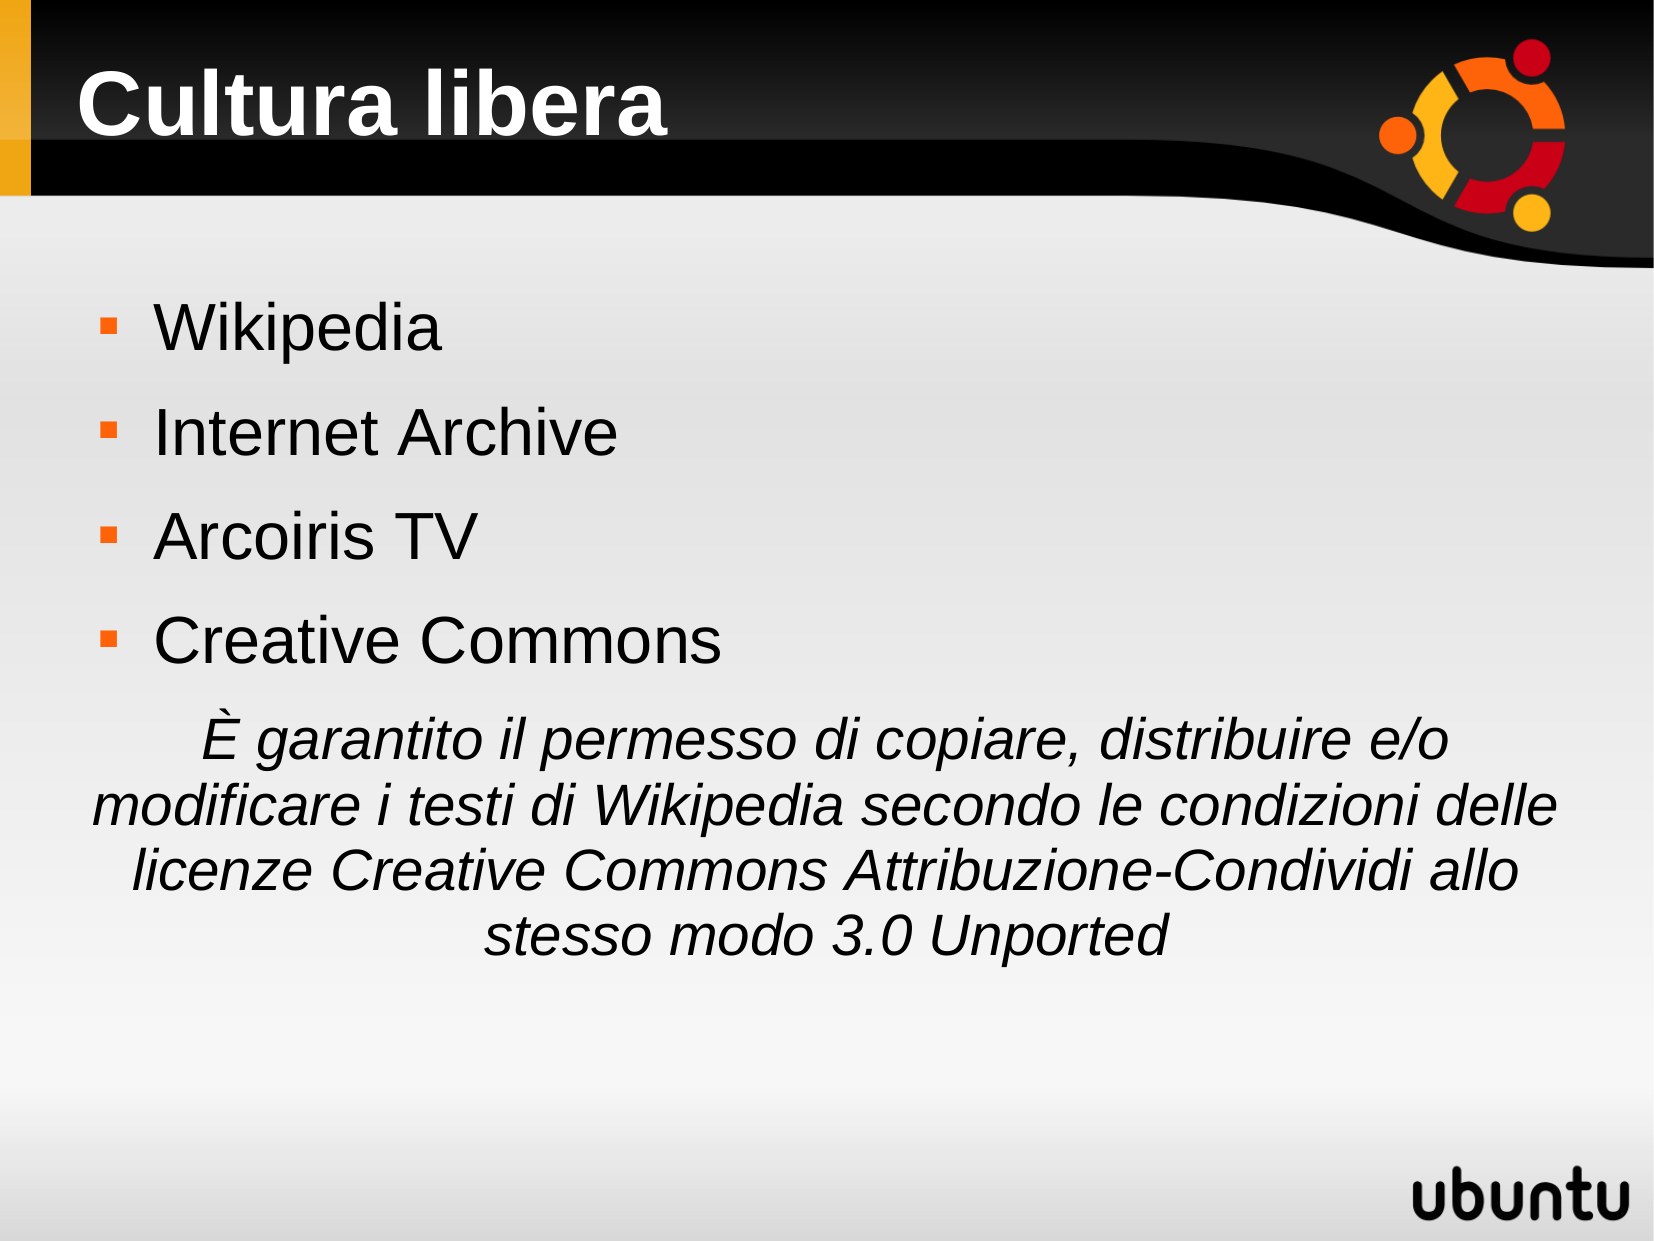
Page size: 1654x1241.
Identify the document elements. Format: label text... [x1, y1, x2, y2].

picture [0, 0, 1654, 1241]
title Cultura libera [76, 0, 1565, 208]
list Wikipedia Internet Archive Arcoiris TV Creative Commons È garantito il permesso di copiare, distribuire e/o modificare i testi di Wikipedia secondo le condizioni delle licenze Creative Commons Attribuzione-Condividi allo stesso modo 3.0 Unported [82, 290, 1571, 1094]
